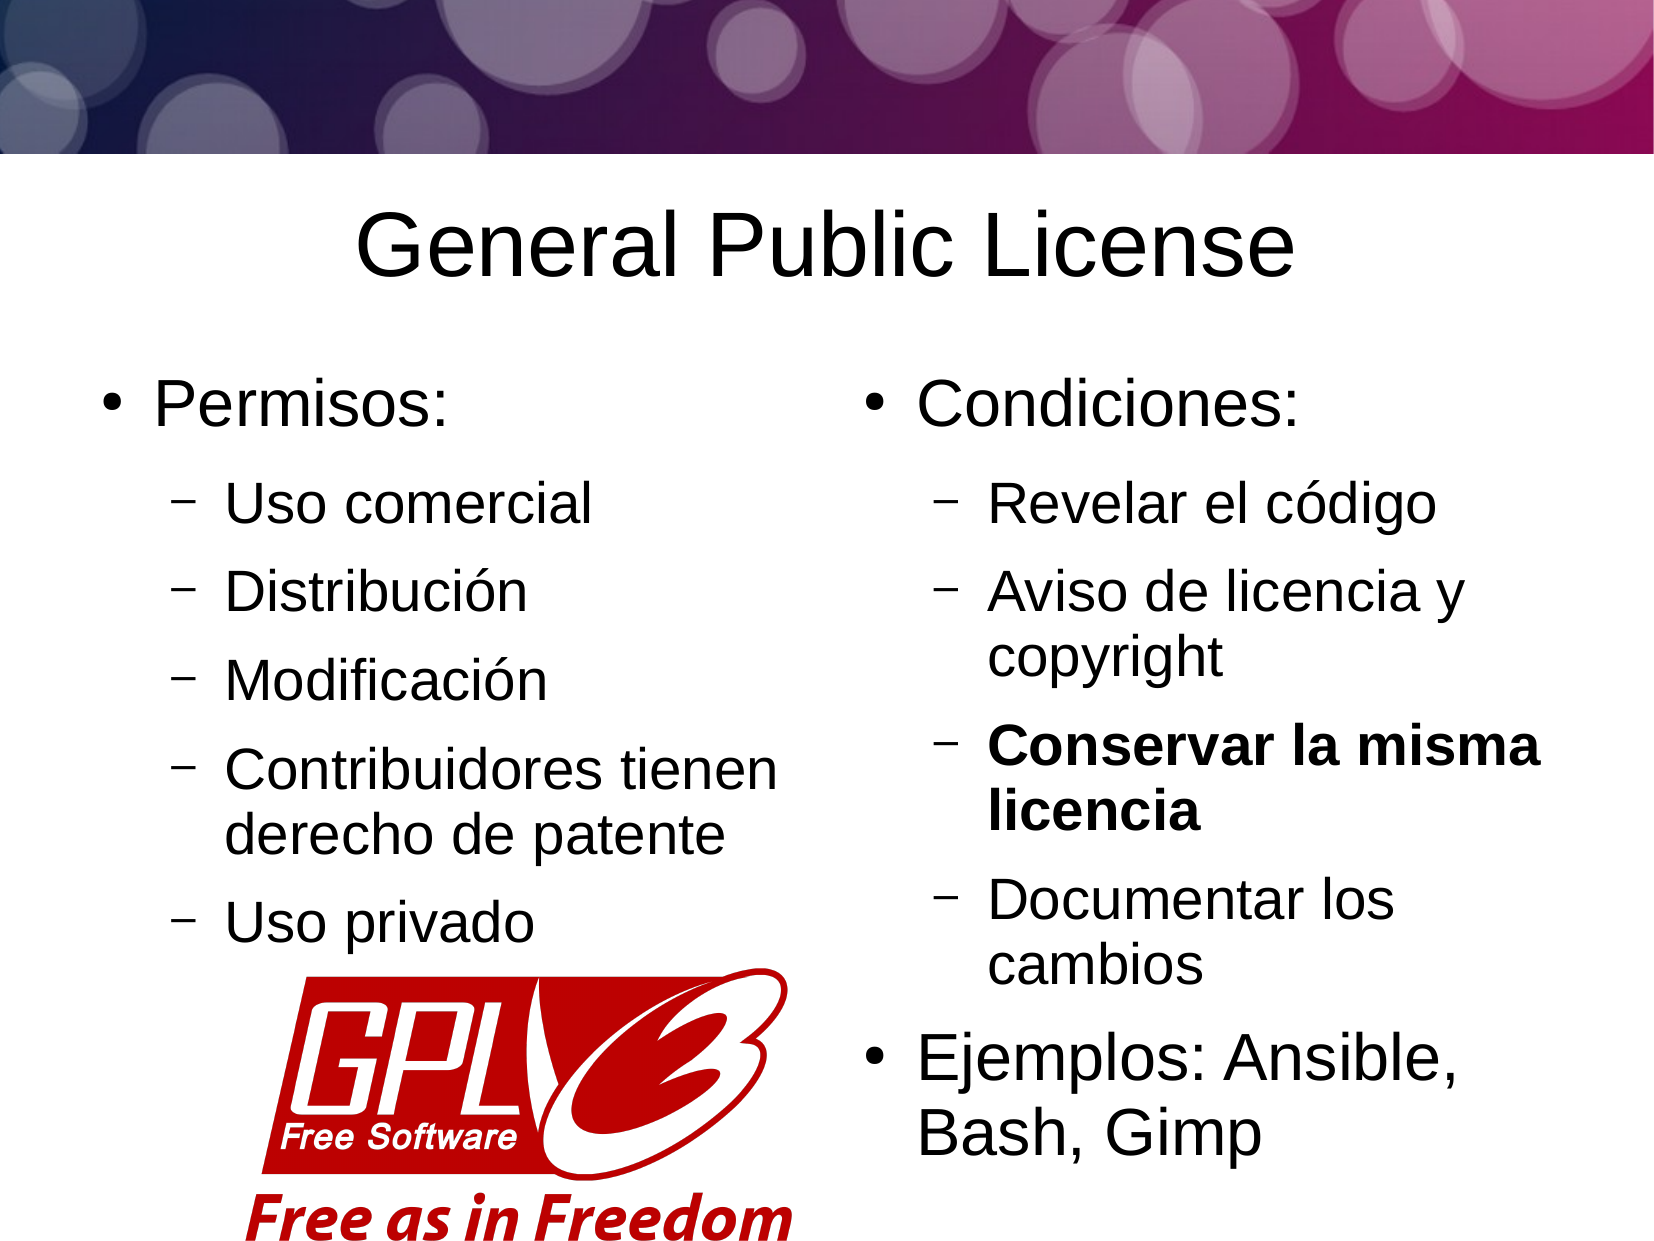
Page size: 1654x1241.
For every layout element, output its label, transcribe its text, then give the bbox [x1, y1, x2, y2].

picture [0, 0, 1654, 154]
title General Public License [82, 159, 1571, 331]
picture [245, 968, 792, 1241]
list Condiciones: Revelar el código Aviso de licencia y copyright Conservar la misma licencia Documentar los cambios Ejemplos: Ansible, Bash, Gimp [845, 366, 1572, 1087]
list Permisos: Uso comercial Distribución Modificación Contribuidores tienen derecho de patente Uso privado [82, 366, 809, 1087]
